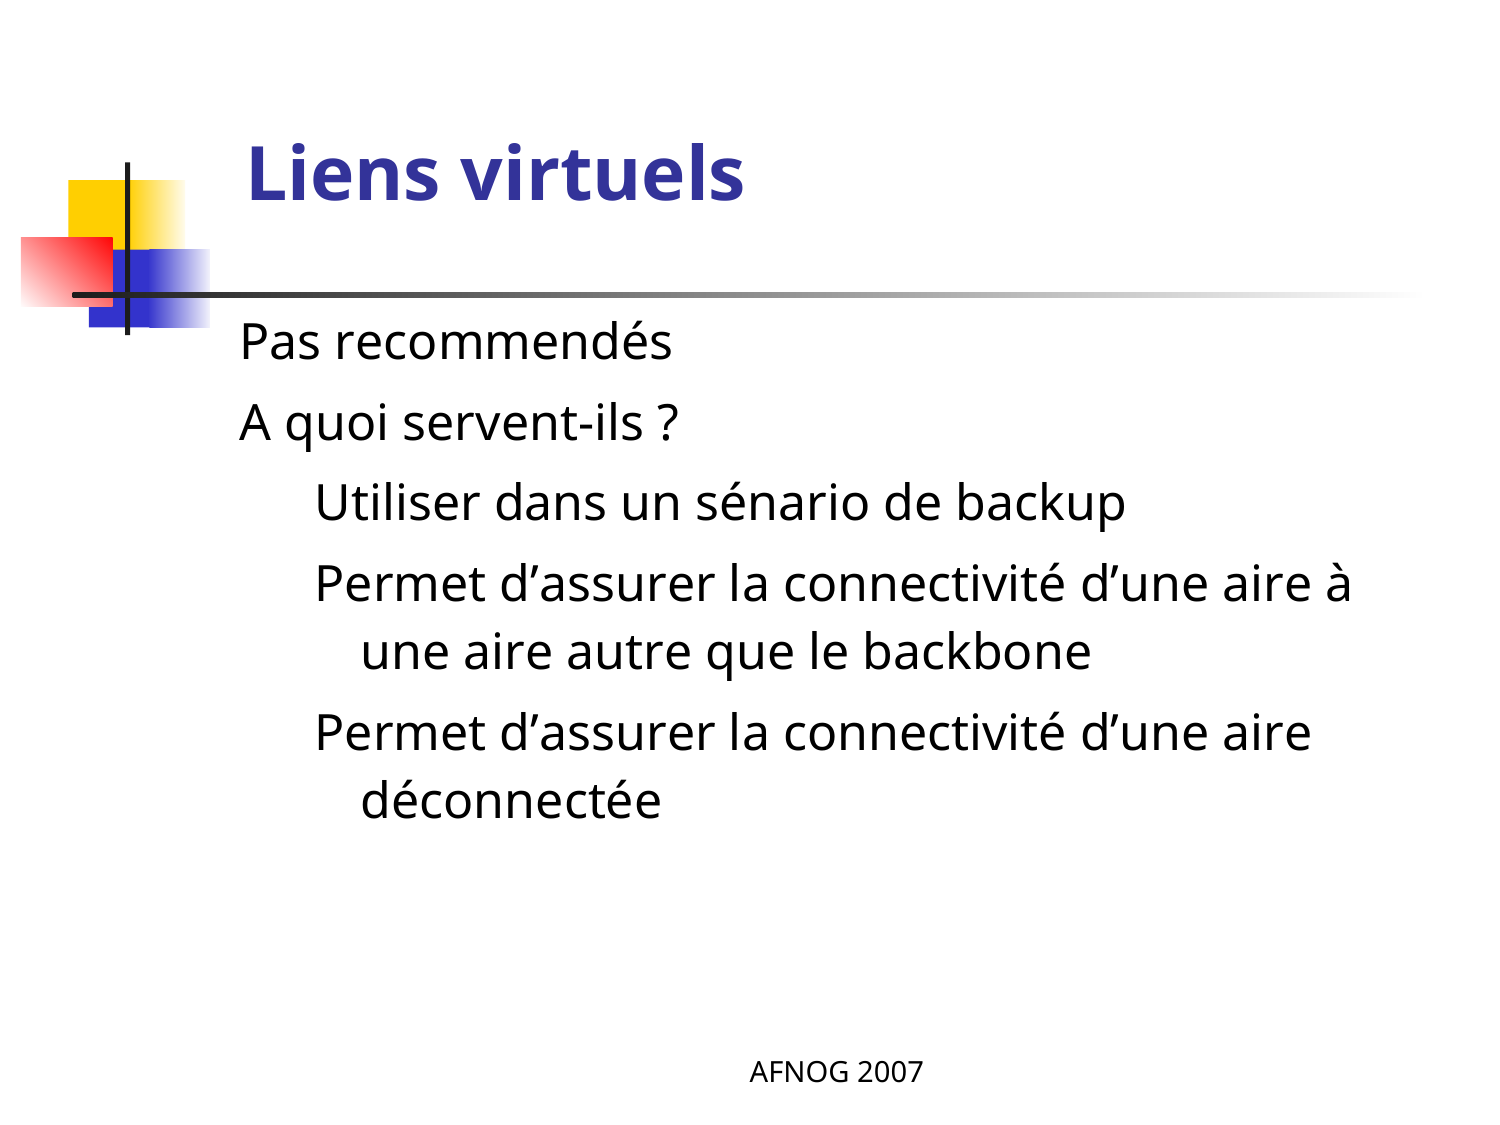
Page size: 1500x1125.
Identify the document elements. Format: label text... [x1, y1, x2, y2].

list Pas recommendés A quoi servent-ils ? Utiliser dans un sénario de backup Permet d’assurer la connectivité d’une aire à une aire autre que le backbone Permet d’assurer la connectivité d’une aire déconnectée [224, 298, 1459, 1095]
title Liens virtuels [230, 95, 1306, 231]
